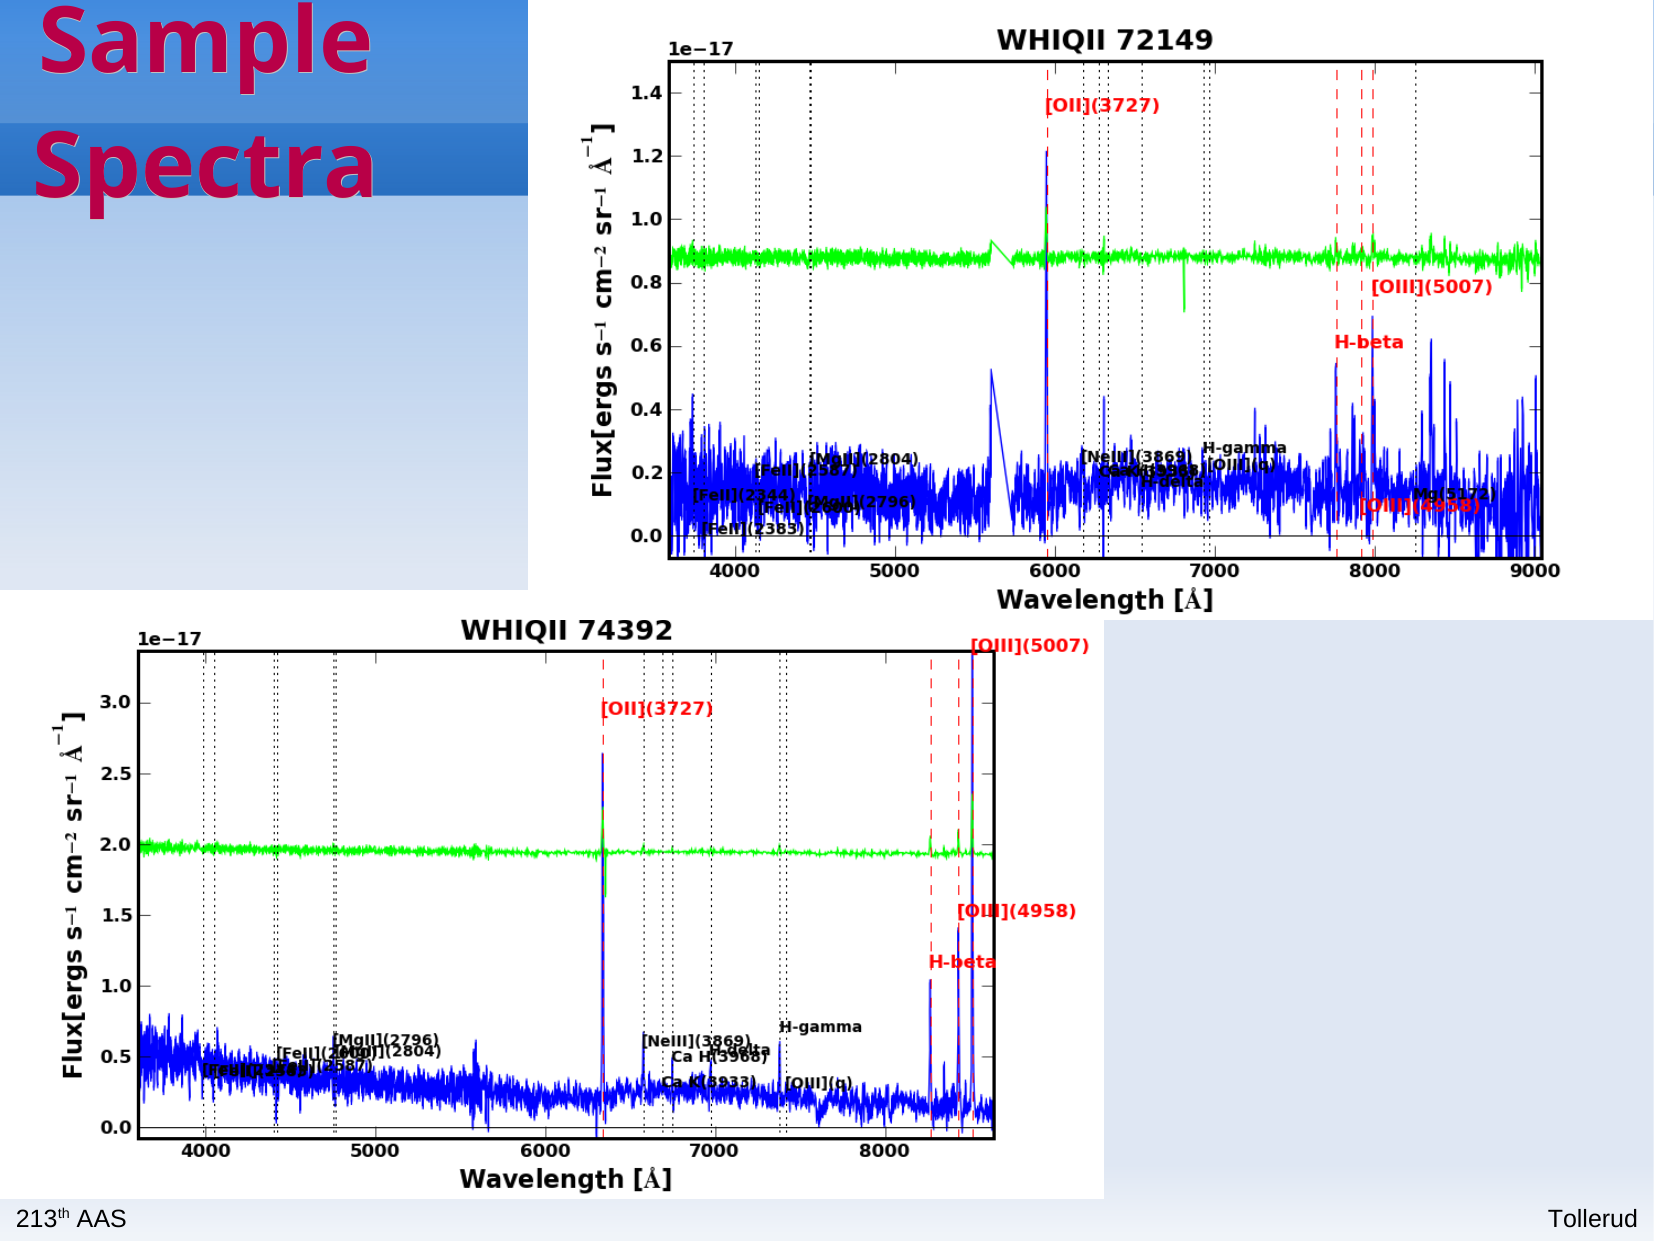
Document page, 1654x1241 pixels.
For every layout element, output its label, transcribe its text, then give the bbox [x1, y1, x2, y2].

title Sample Spectra [0, 0, 472, 212]
picture [0, 0, 1654, 1241]
